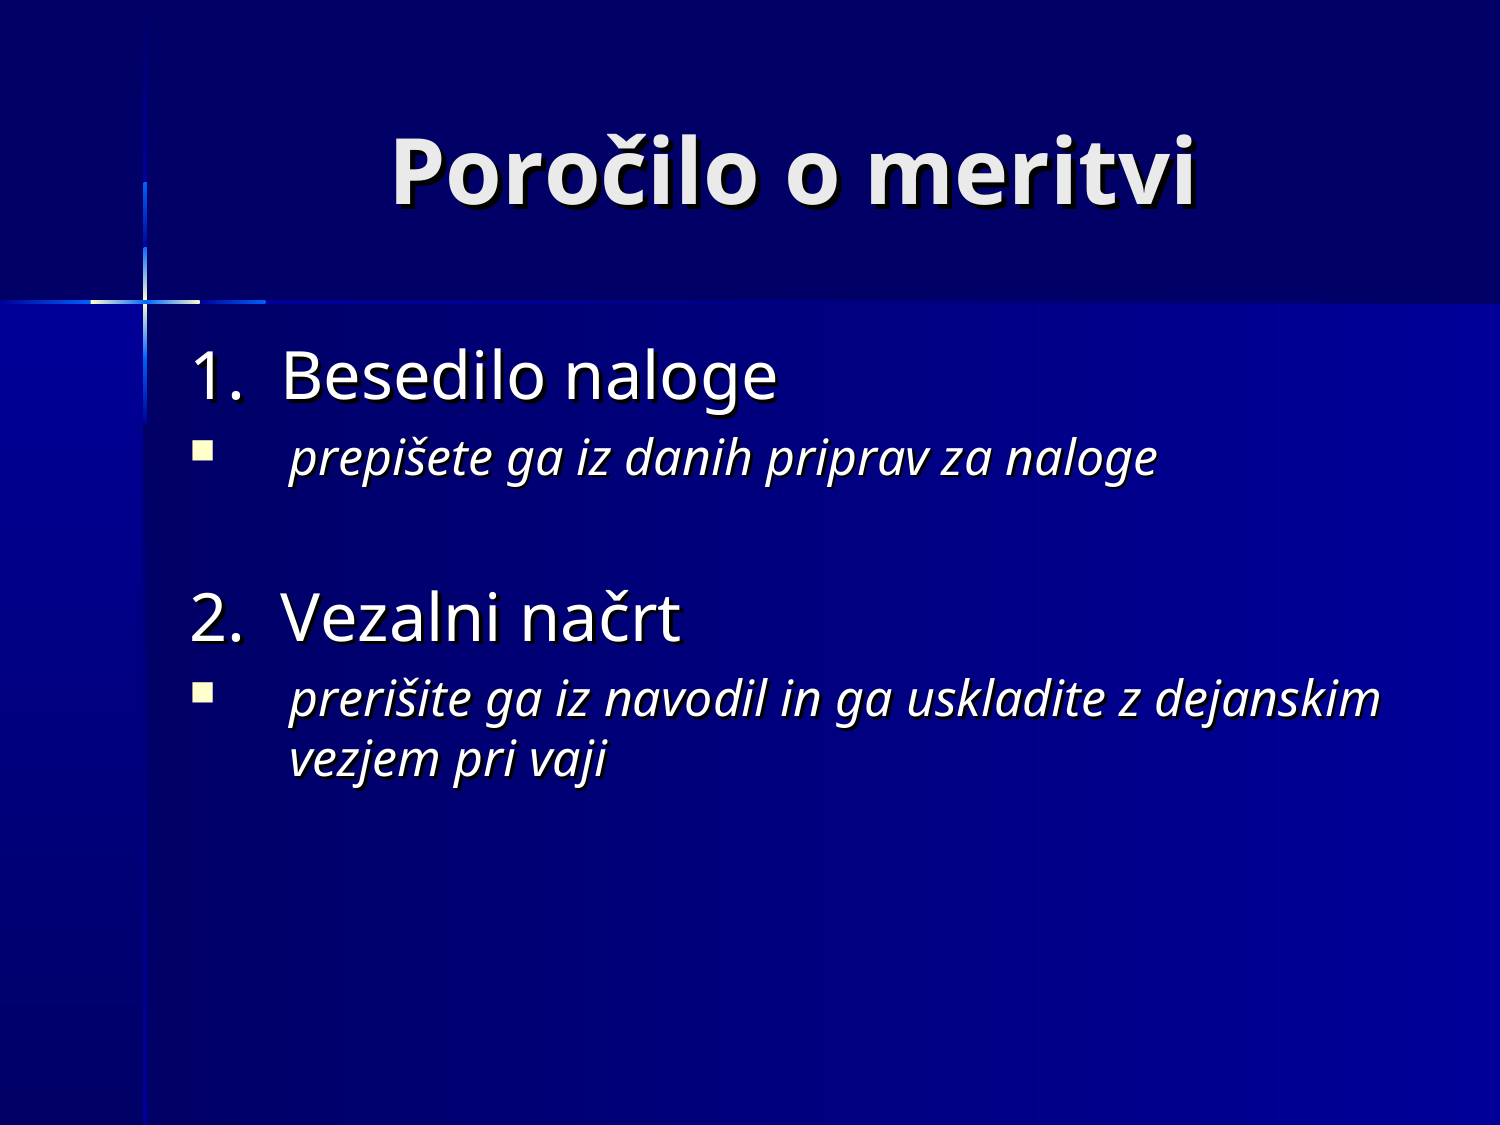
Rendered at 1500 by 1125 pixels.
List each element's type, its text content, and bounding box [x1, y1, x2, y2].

list 1. Besedilo naloge prepišete ga iz danih priprav za naloge 2. Vezalni načrt prerišite ga iz navodil in ga uskladite z dejanskim vezjem pri vaji [174, 324, 1413, 1001]
title Poročilo o meritvi [174, 49, 1413, 285]
